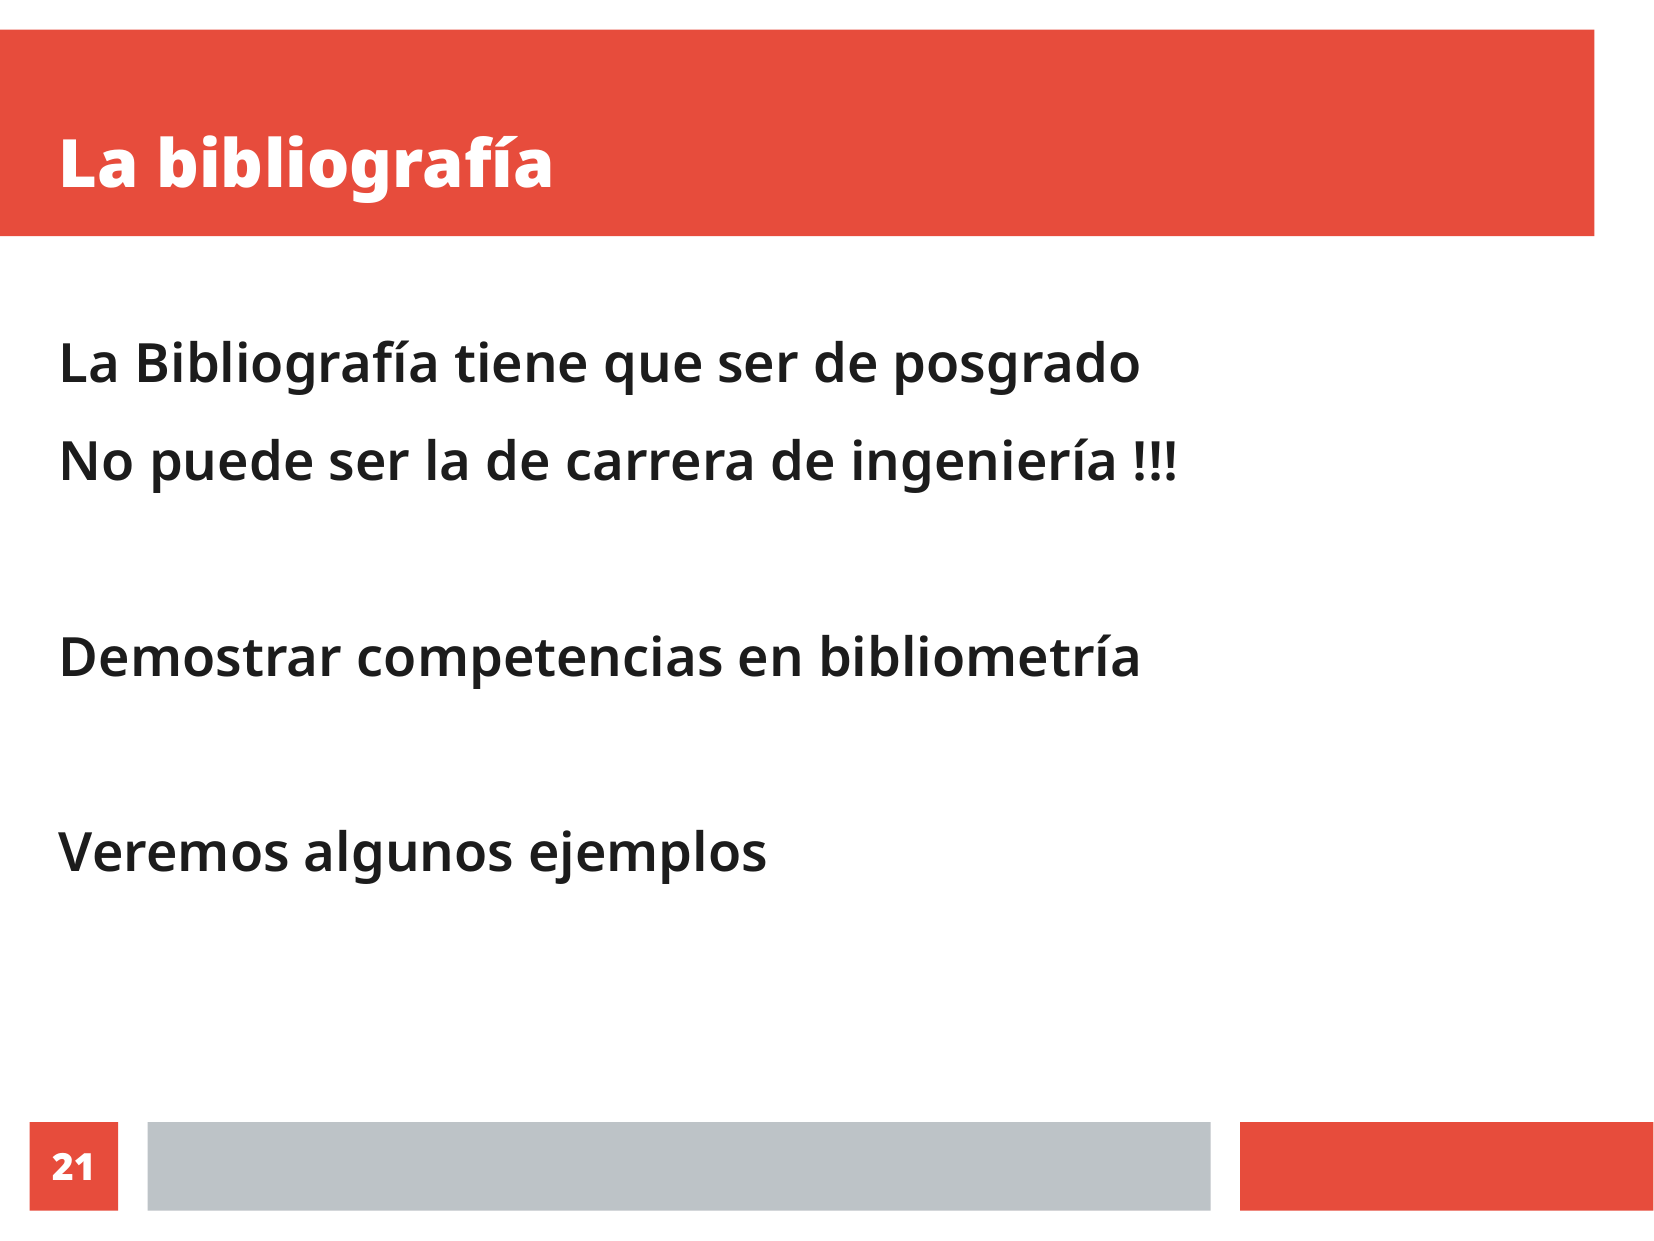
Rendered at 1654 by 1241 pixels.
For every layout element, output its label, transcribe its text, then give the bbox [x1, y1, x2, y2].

title La bibliografía [59, 59, 1595, 207]
list La Bibliografía tiene que ser de posgrado No puede ser la de carrera de ingeniería !!! Demostrar competencias en bibliometría Veremos algunos ejemplos [59, 324, 1565, 1093]
